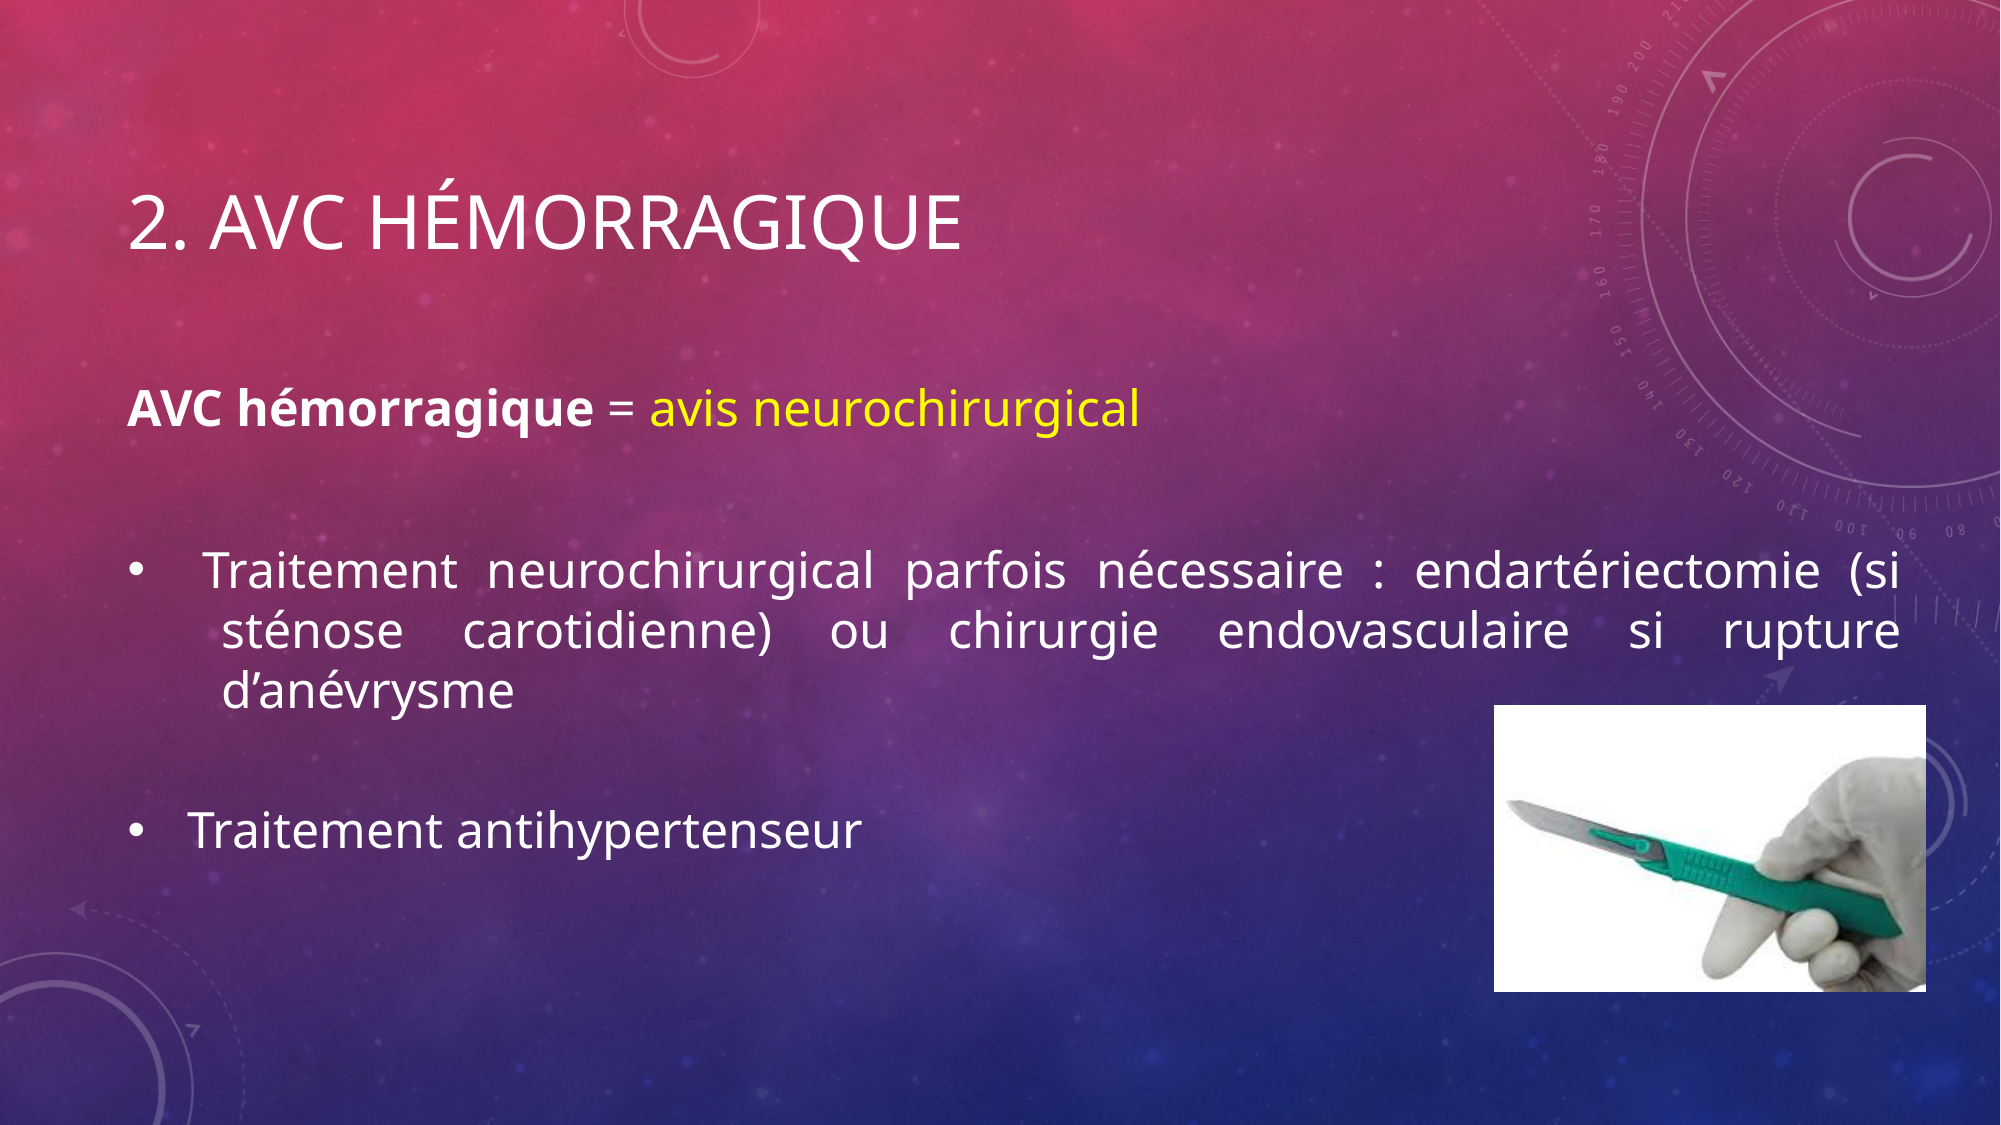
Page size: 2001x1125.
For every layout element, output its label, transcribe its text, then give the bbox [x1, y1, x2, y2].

picture [1494, 705, 1926, 992]
list AVC hémorragique = avis neurochirurgical Traitement neurochirurgical parfois nécessaire : endartériectomie (si sténose carotidienne) ou chirurgie endovasculaire si rupture d’anévrysme Traitement antihypertenseur [112, 351, 1926, 950]
title 2. AVC Hémorragique [112, 99, 1775, 339]
